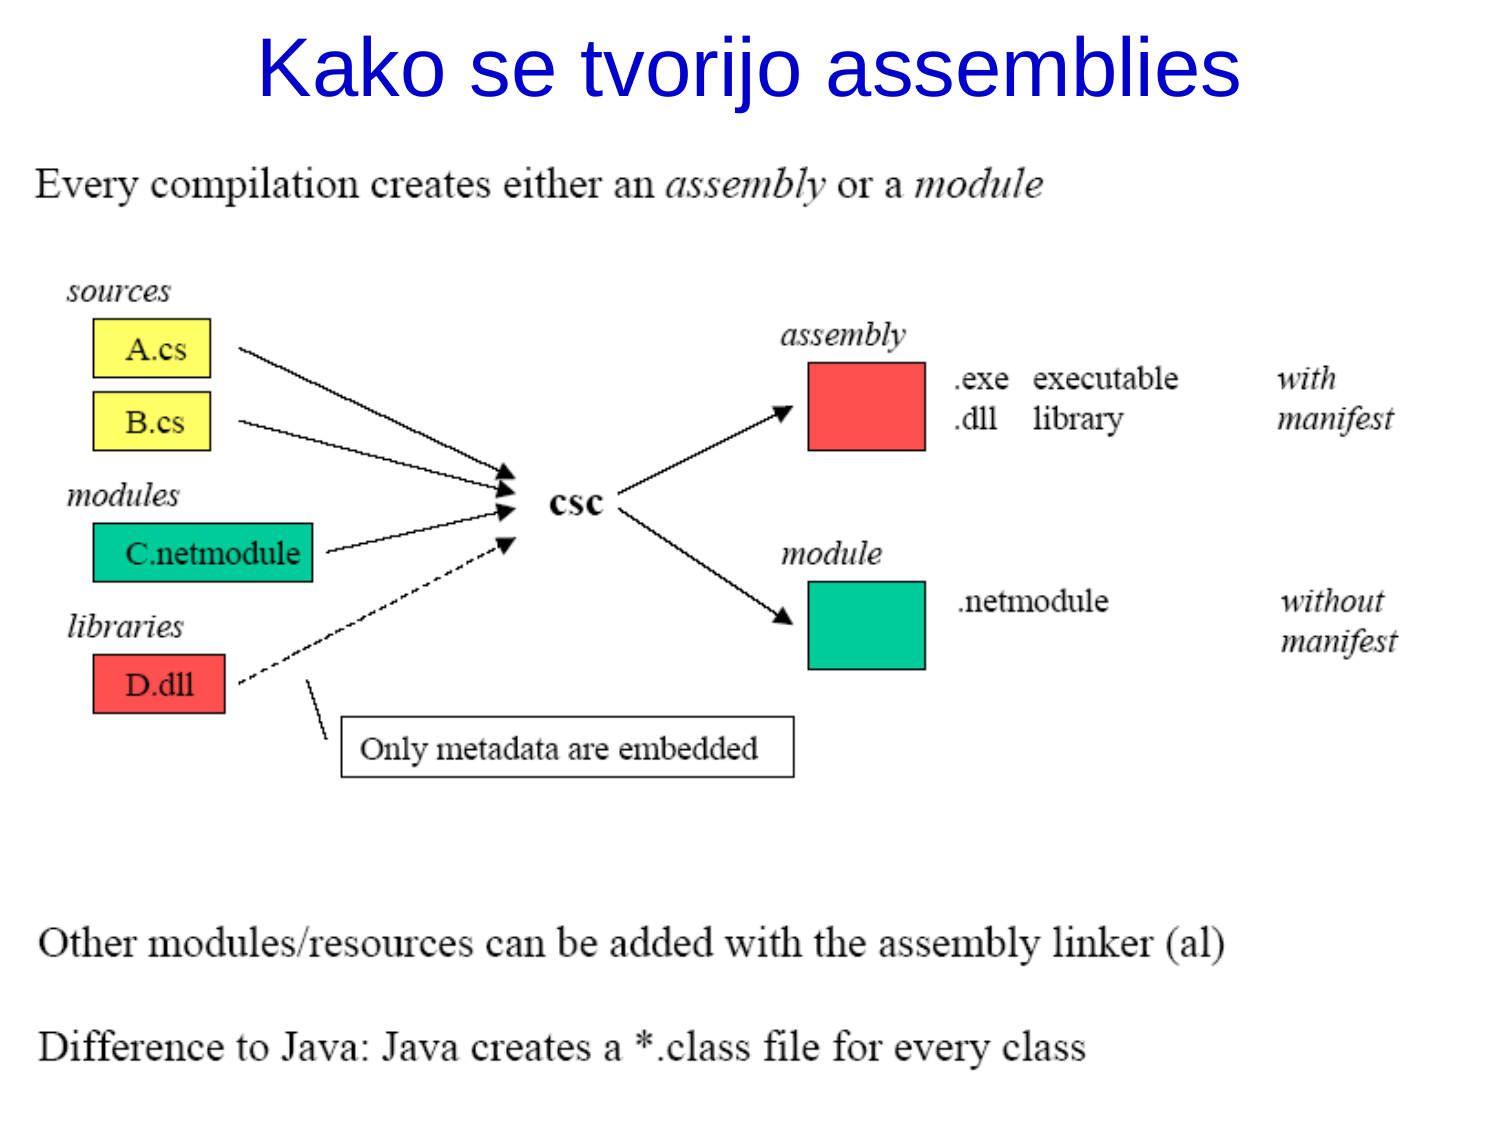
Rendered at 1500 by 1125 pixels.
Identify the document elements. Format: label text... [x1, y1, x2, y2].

title Kako se tvorijo assemblies [112, 0, 1388, 126]
picture [0, 147, 1459, 1094]
